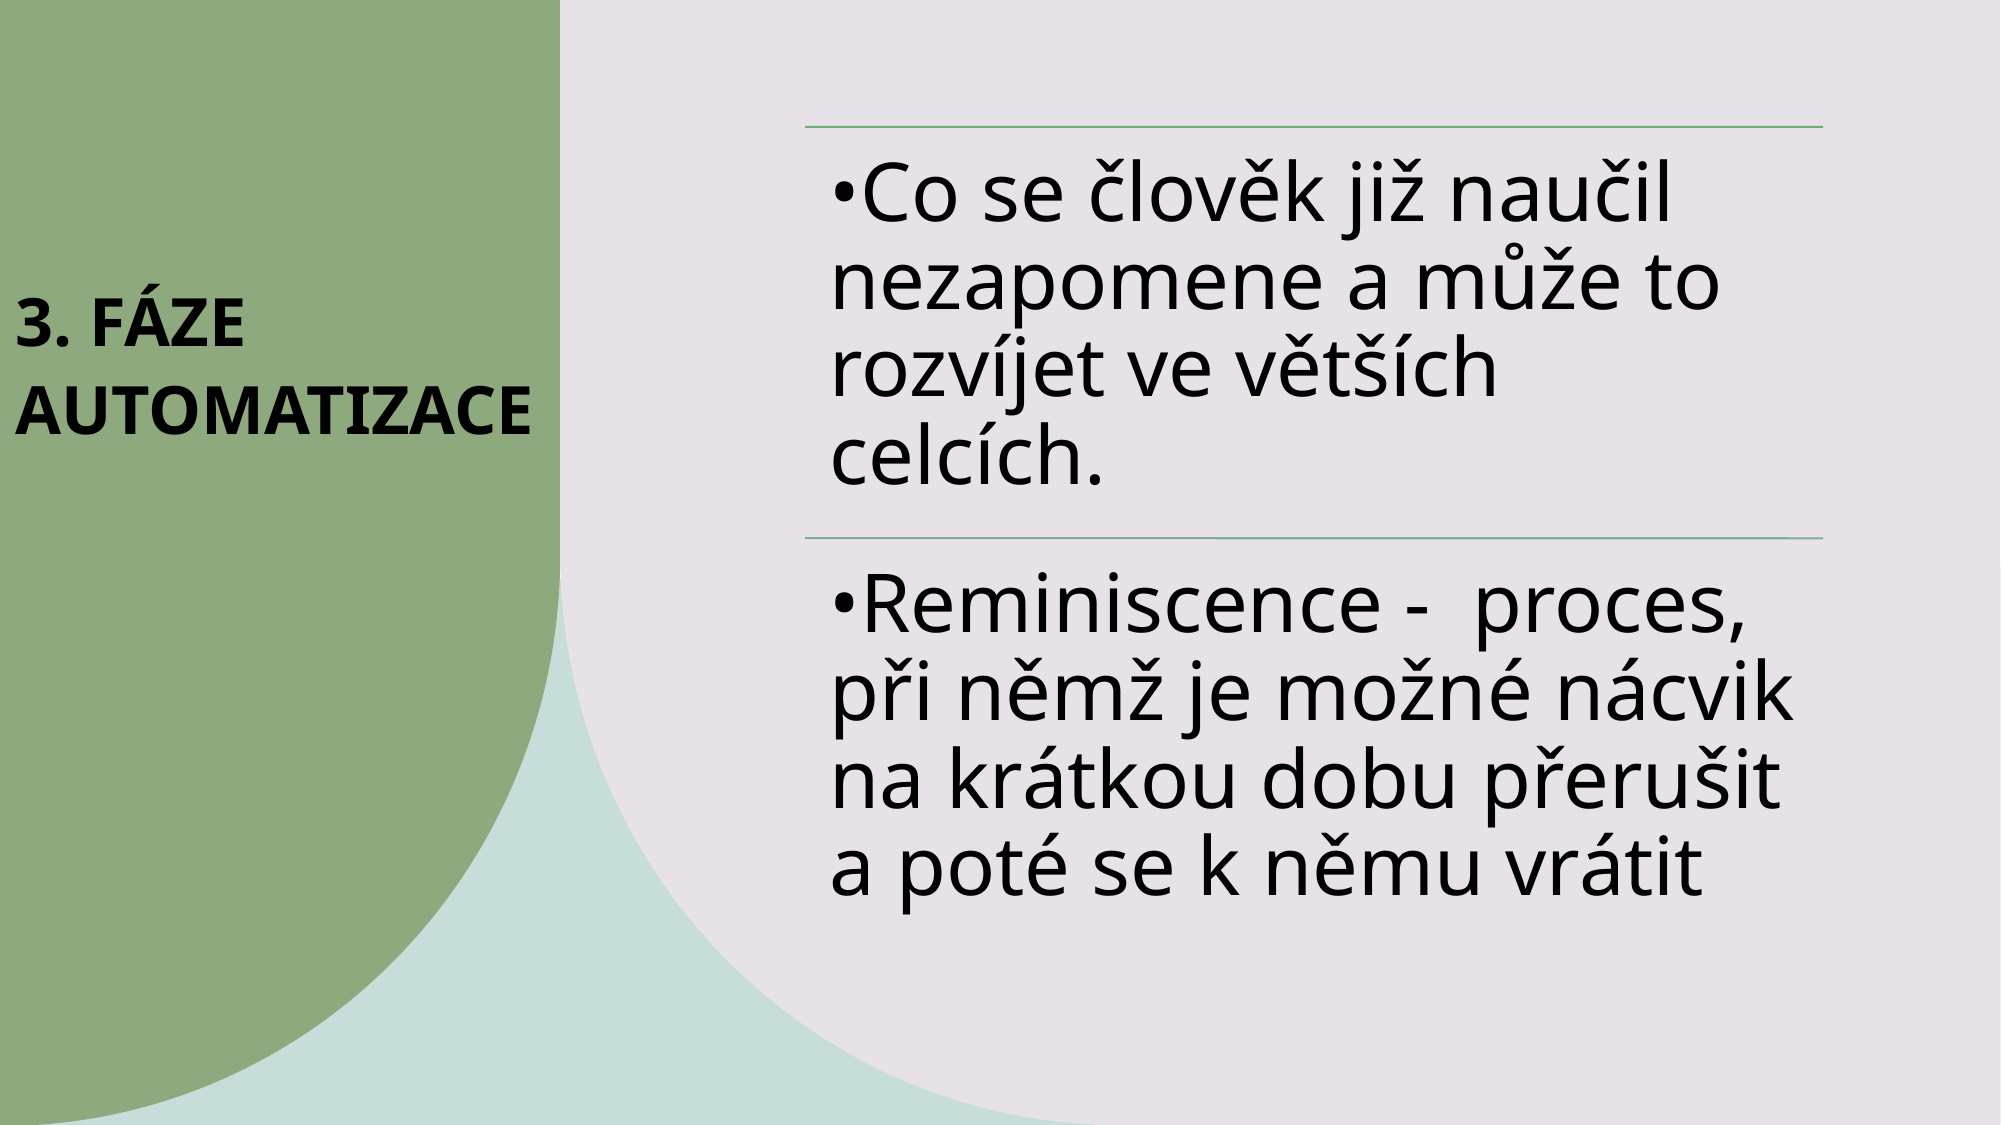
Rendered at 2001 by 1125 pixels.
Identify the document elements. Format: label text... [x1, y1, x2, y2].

text_box [0, 0, 2000, 1125]
title 3. FÁZE AUTOMATIZACE [0, 263, 568, 701]
text_box •Reminiscence - proces, při němž je možné nácvik na krátkou dobu přerušit a poté se k němu vrátit [805, 538, 1824, 950]
text_box •Co se člověk již naučil nezapomene a může to rozvíjet ve větších celcích. [805, 126, 1824, 537]
